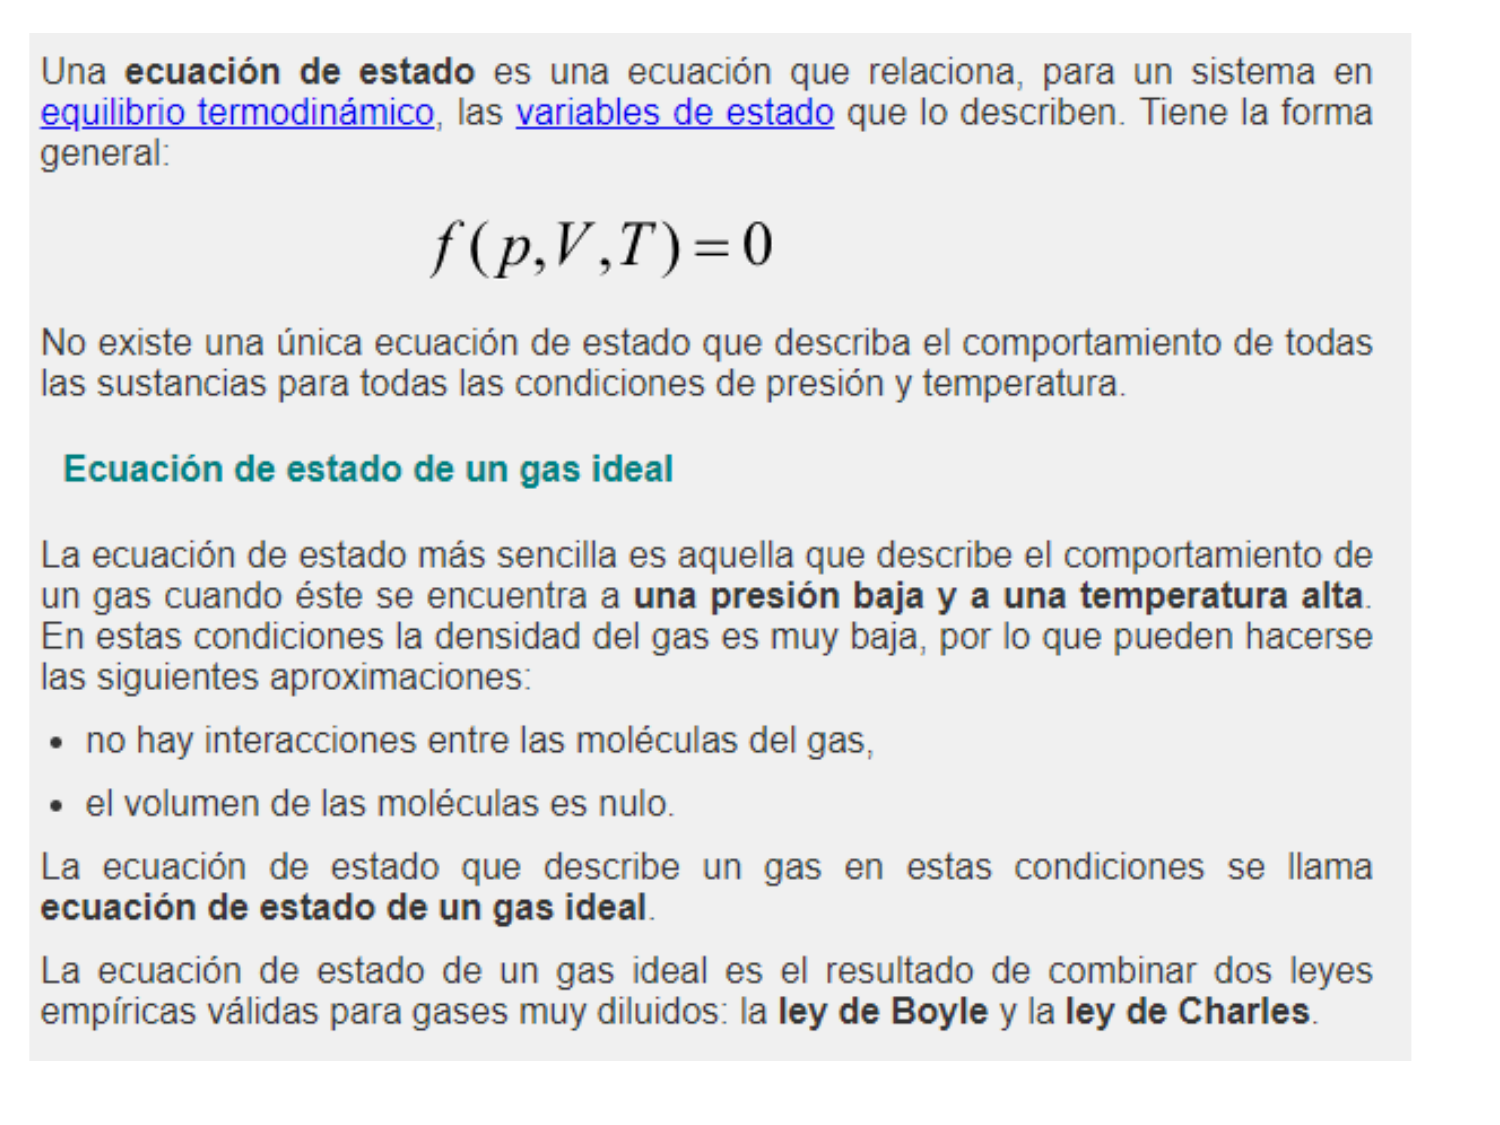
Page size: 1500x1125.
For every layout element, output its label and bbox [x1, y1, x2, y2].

picture [29, 33, 1412, 1061]
